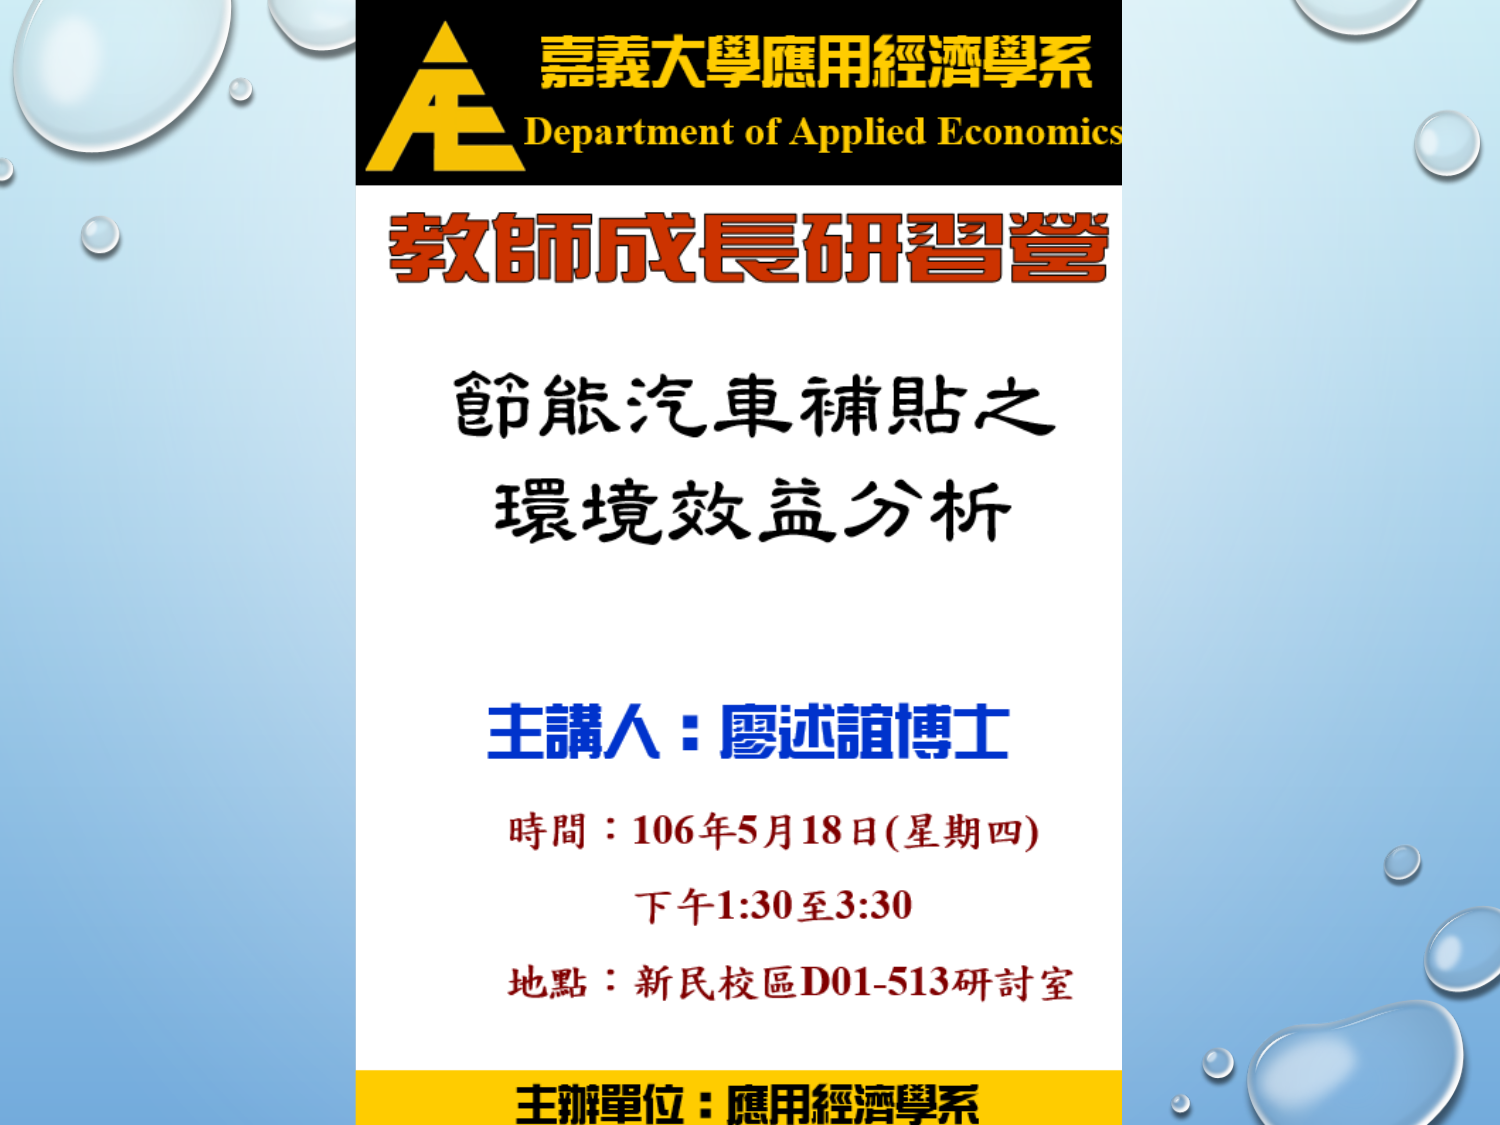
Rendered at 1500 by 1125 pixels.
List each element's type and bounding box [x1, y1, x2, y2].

picture [355, 0, 1122, 1125]
